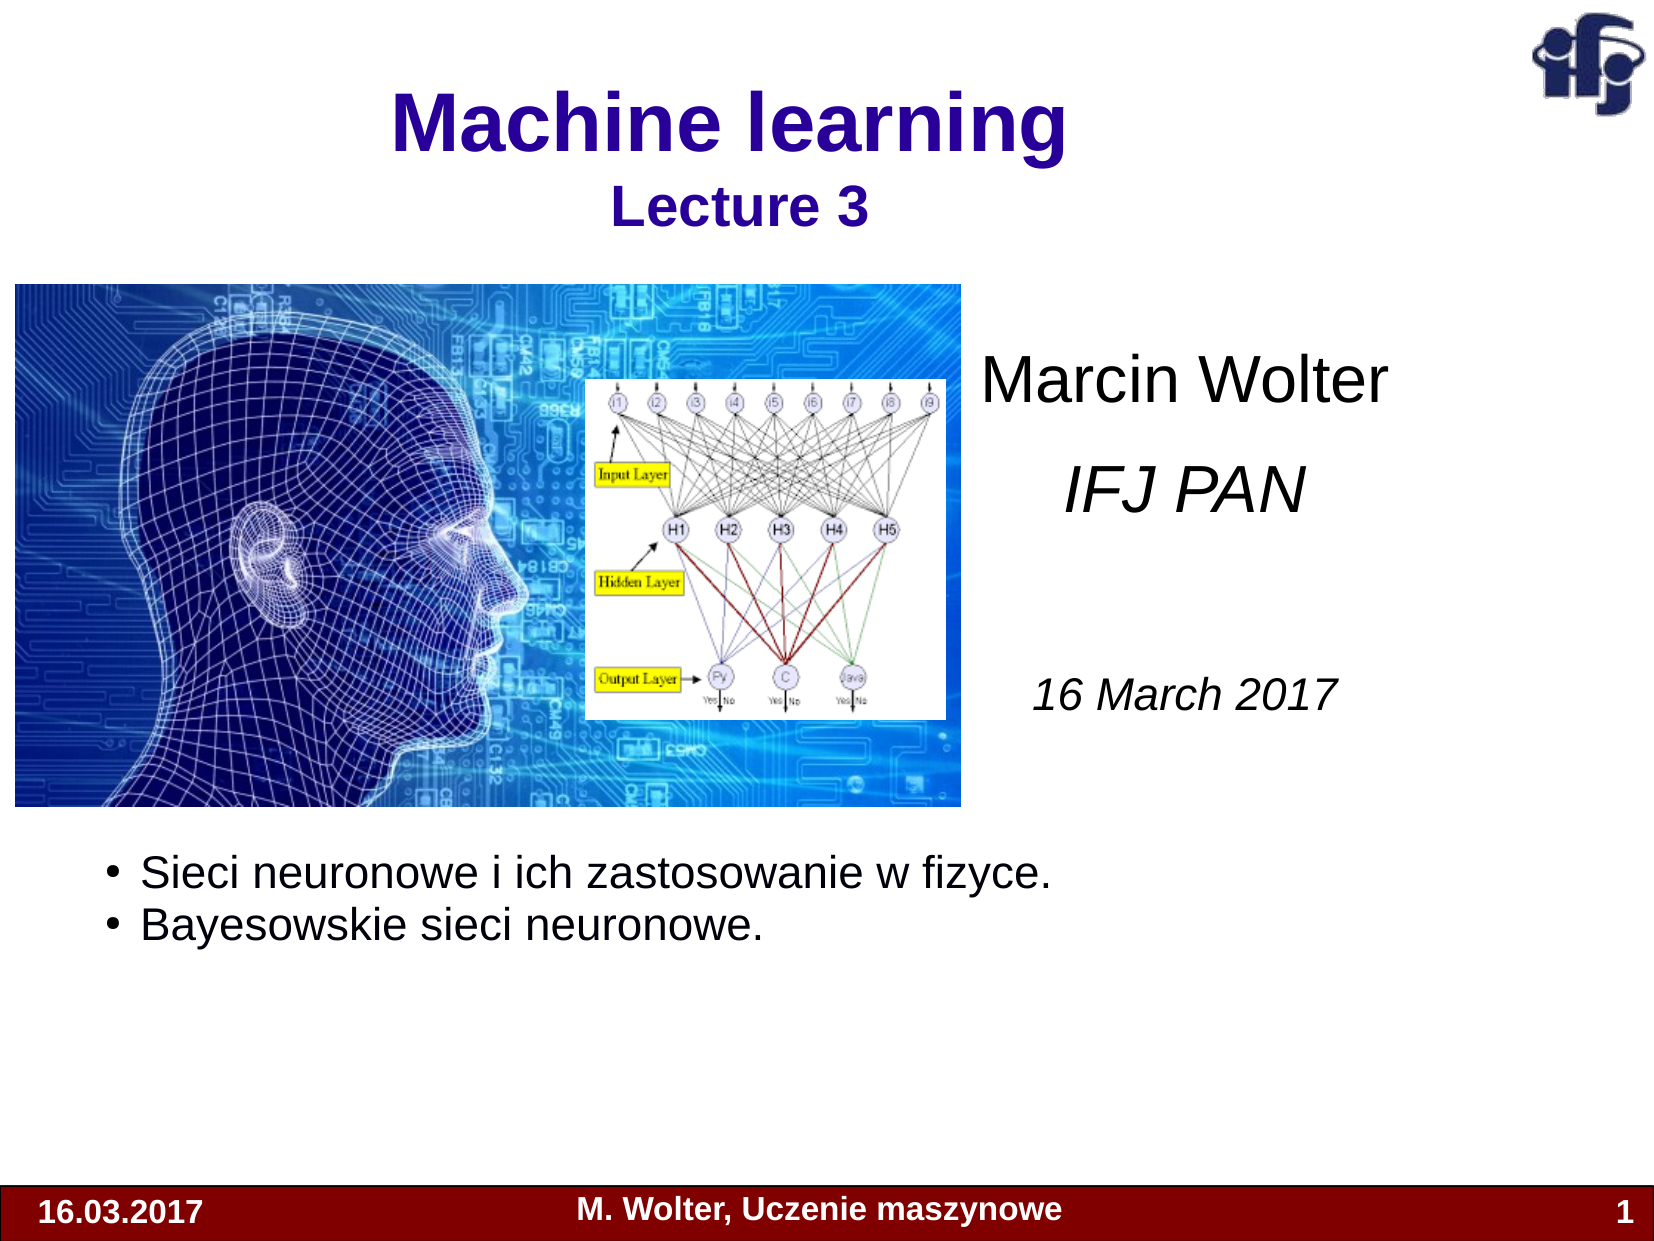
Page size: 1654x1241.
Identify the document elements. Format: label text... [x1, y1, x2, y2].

text_box Sieci neuronowe i ich zastosowanie w fizyce. Bayesowskie sieci neuronowe. [90, 840, 1516, 1141]
picture [1525, 0, 1654, 129]
subtitle Marcin Wolter IFJ PAN 16 March 2017 [961, 290, 1591, 766]
title Machine learning Lecture 3 [82, 49, 1250, 257]
picture [15, 284, 961, 807]
